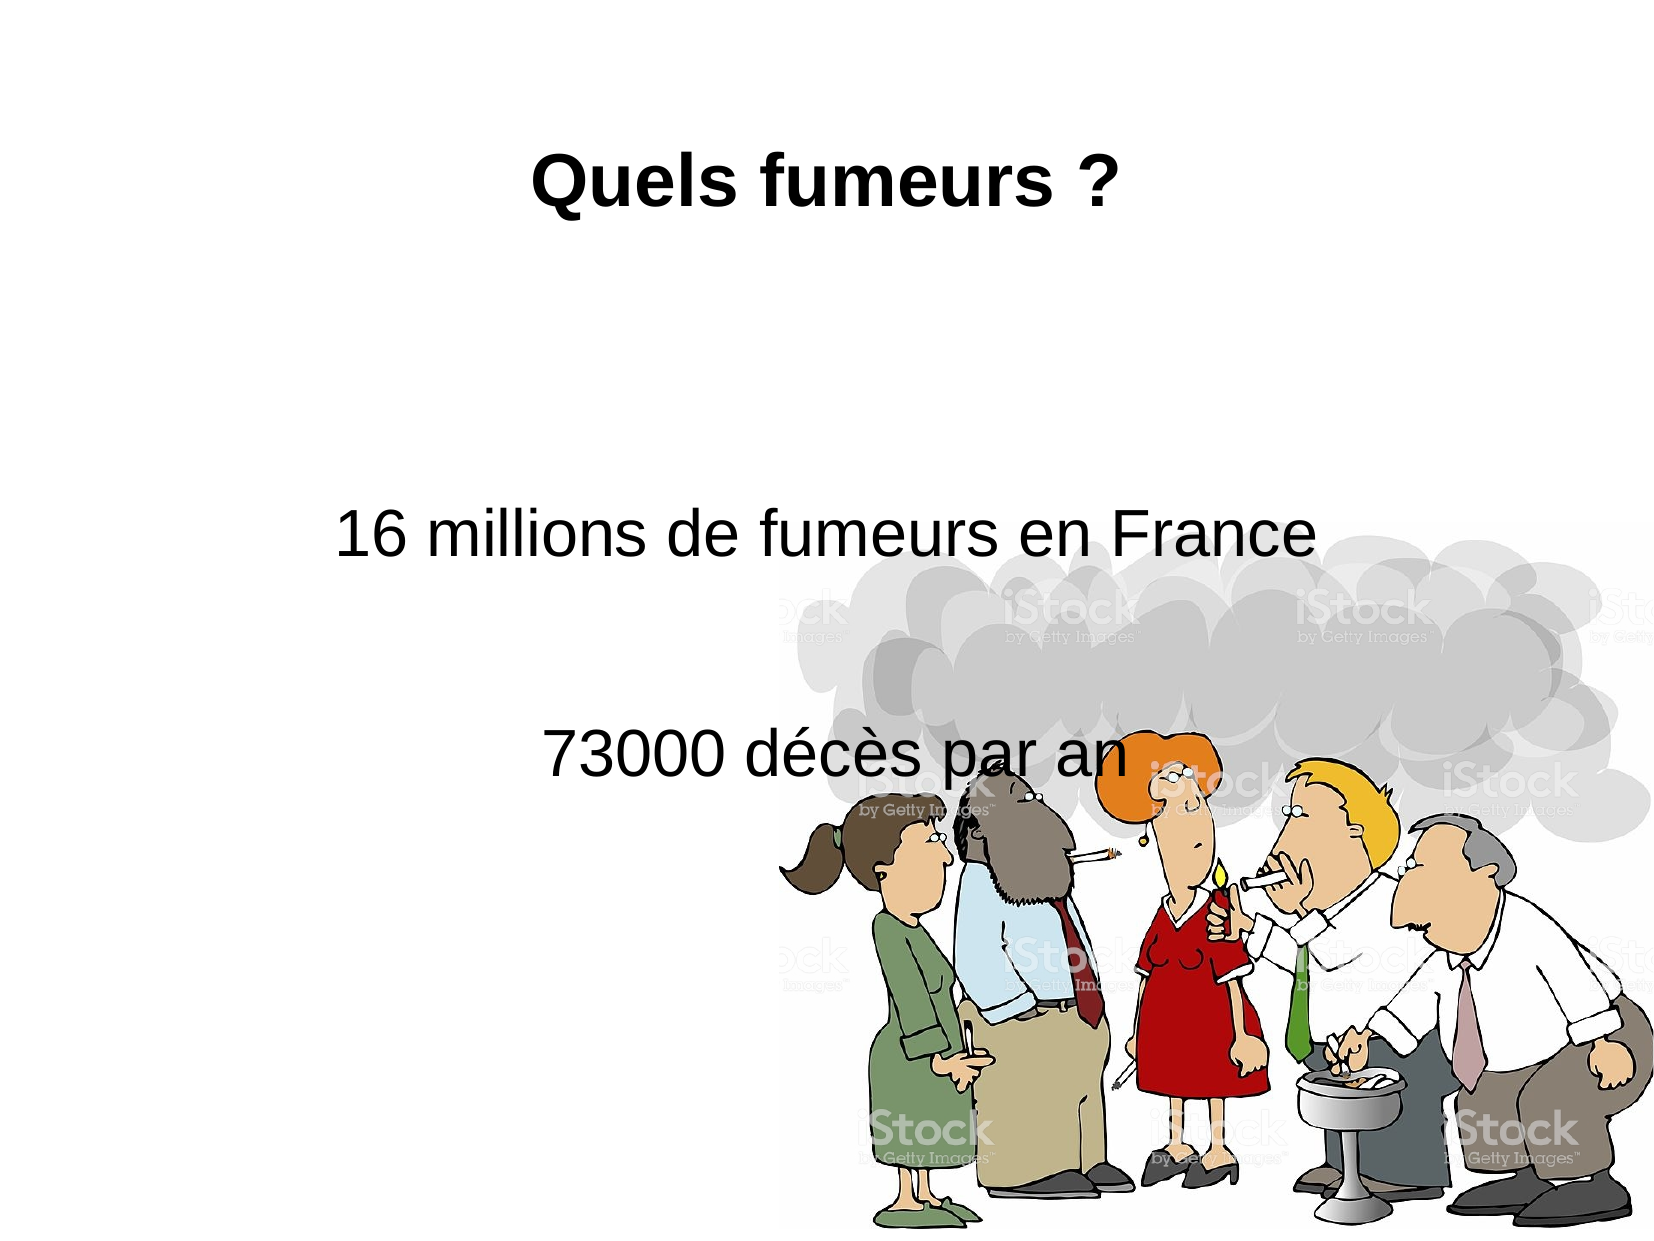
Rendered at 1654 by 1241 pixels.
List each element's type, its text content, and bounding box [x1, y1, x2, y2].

text_box Quels fumeurs ? 16 millions de fumeurs en France 73000 décès par an [0, 0, 1654, 921]
picture [779, 921, 1654, 1229]
